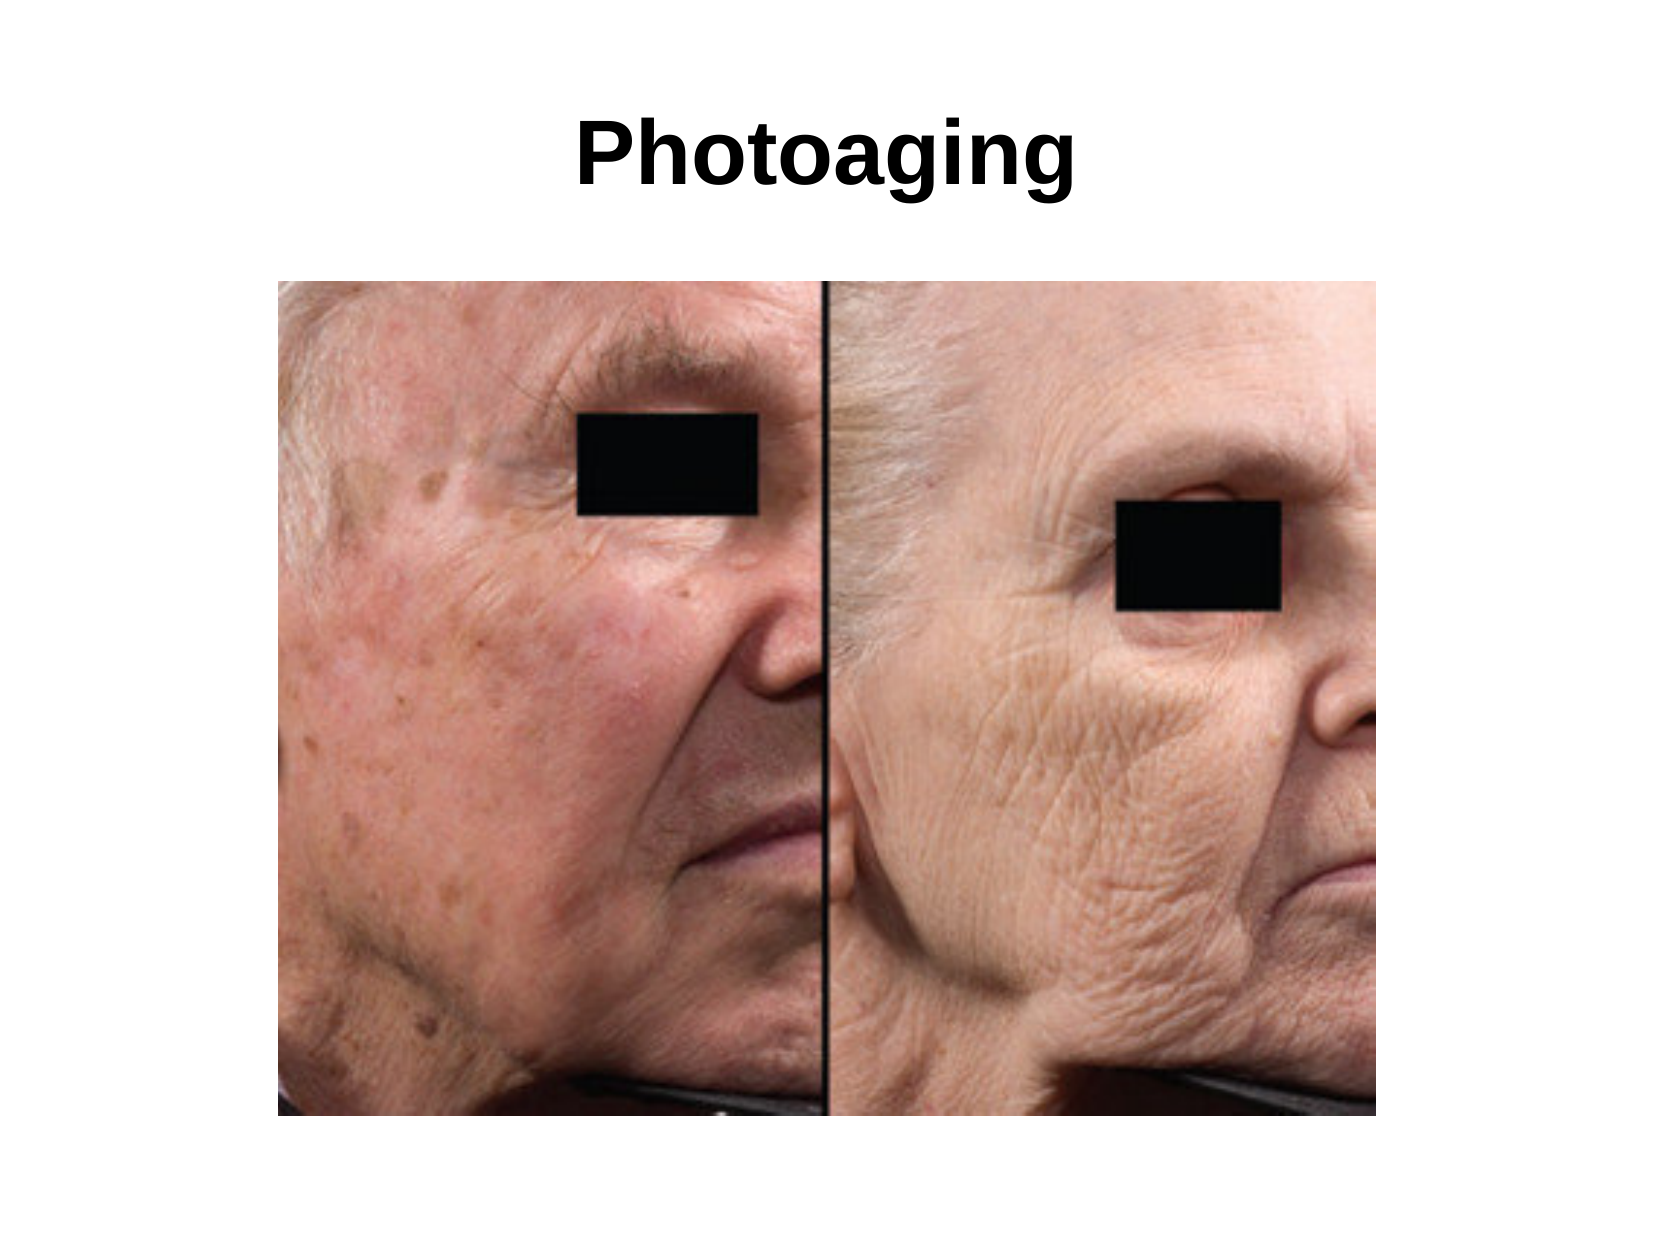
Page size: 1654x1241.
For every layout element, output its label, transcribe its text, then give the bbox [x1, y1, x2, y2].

picture [278, 281, 1376, 1116]
title Photoaging [82, 49, 1571, 257]
